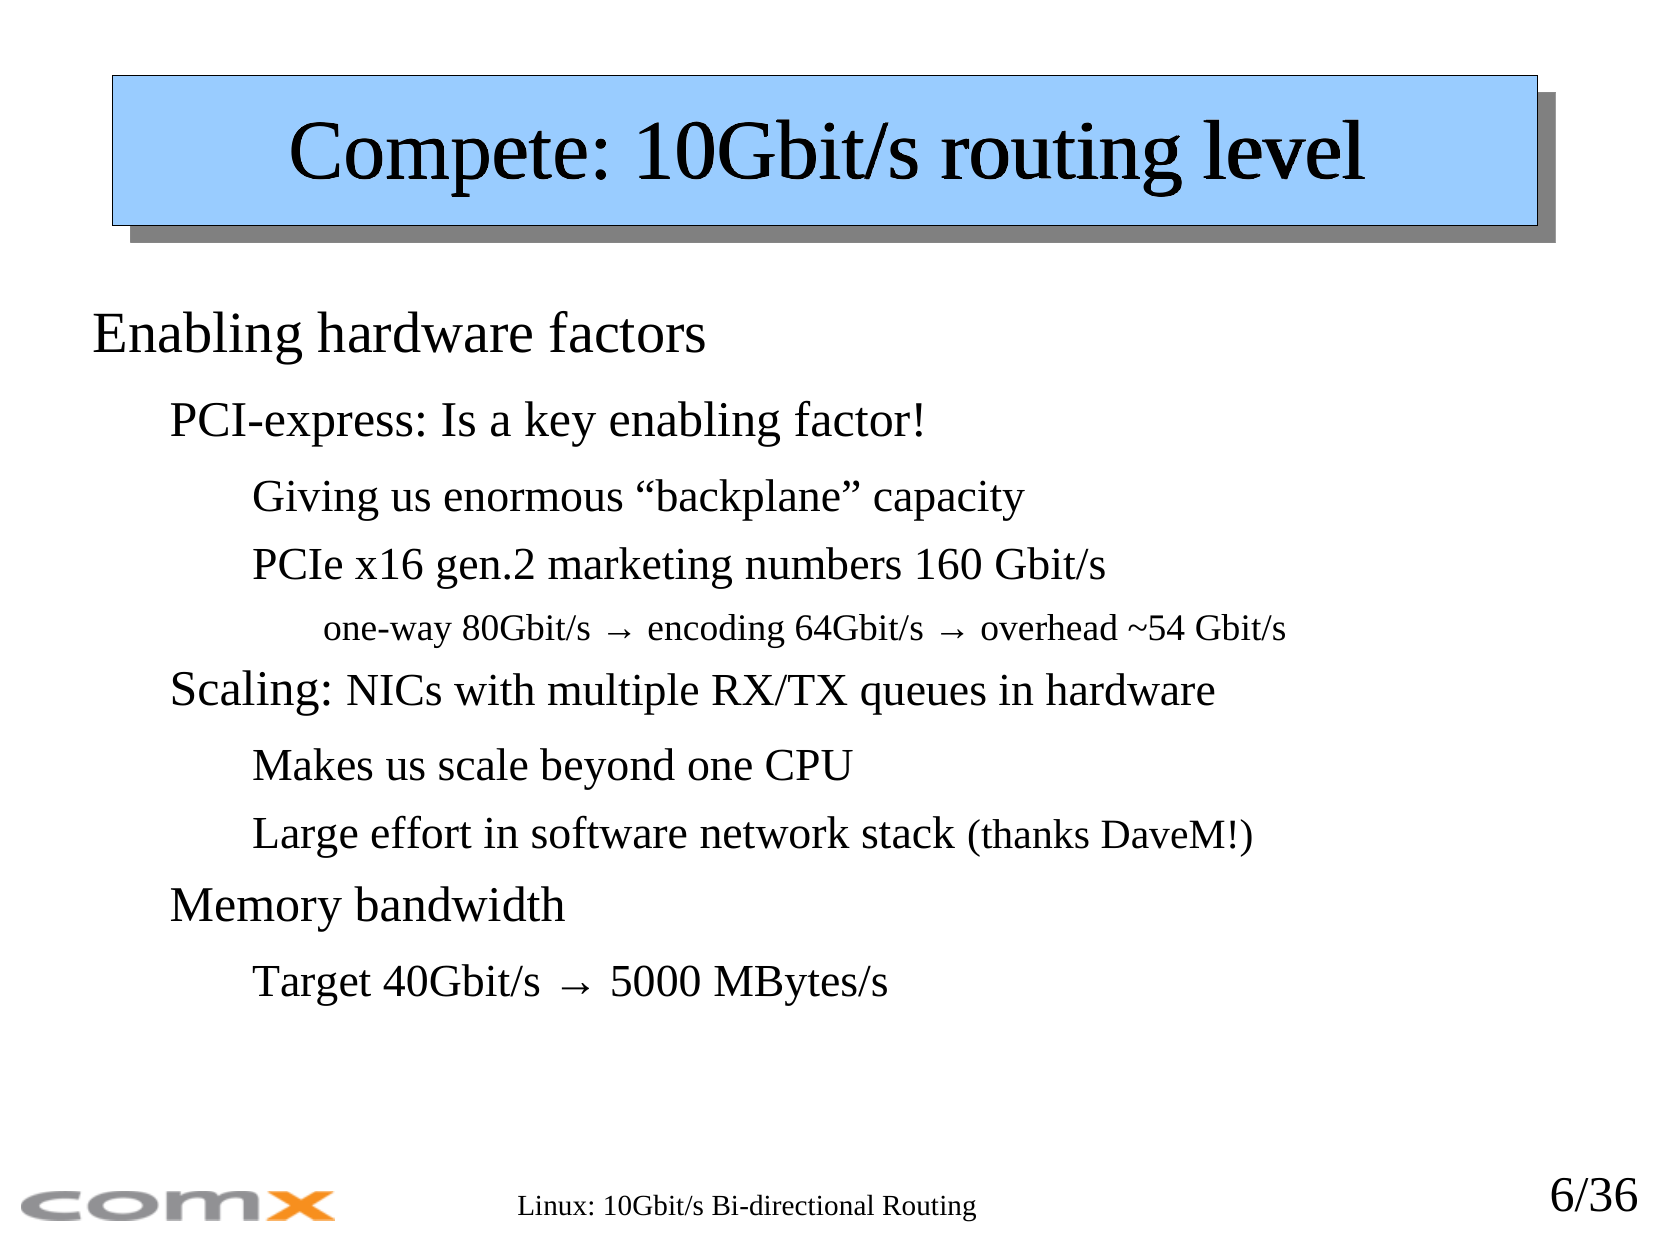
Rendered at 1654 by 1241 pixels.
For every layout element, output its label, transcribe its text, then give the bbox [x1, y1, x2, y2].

title Compete: 10Gbit/s routing level [116, 90, 1538, 211]
picture [21, 1191, 335, 1221]
list Enabling hardware factors PCI-express: Is a key enabling factor! Giving us enormous “backplane” capacity PCIe x16 gen.2 marketing numbers 160 Gbit/s one-way 80Gbit/s → encoding 64Gbit/s → overhead ~54 Gbit/s Scaling: NICs with multiple RX/TX queues in hardware Makes us scale beyond one CPU Large effort in software network stack (thanks DaveM!) Memory bandwidth Target 40Gbit/s → 5000 MBytes/s [75, 300, 1576, 1058]
